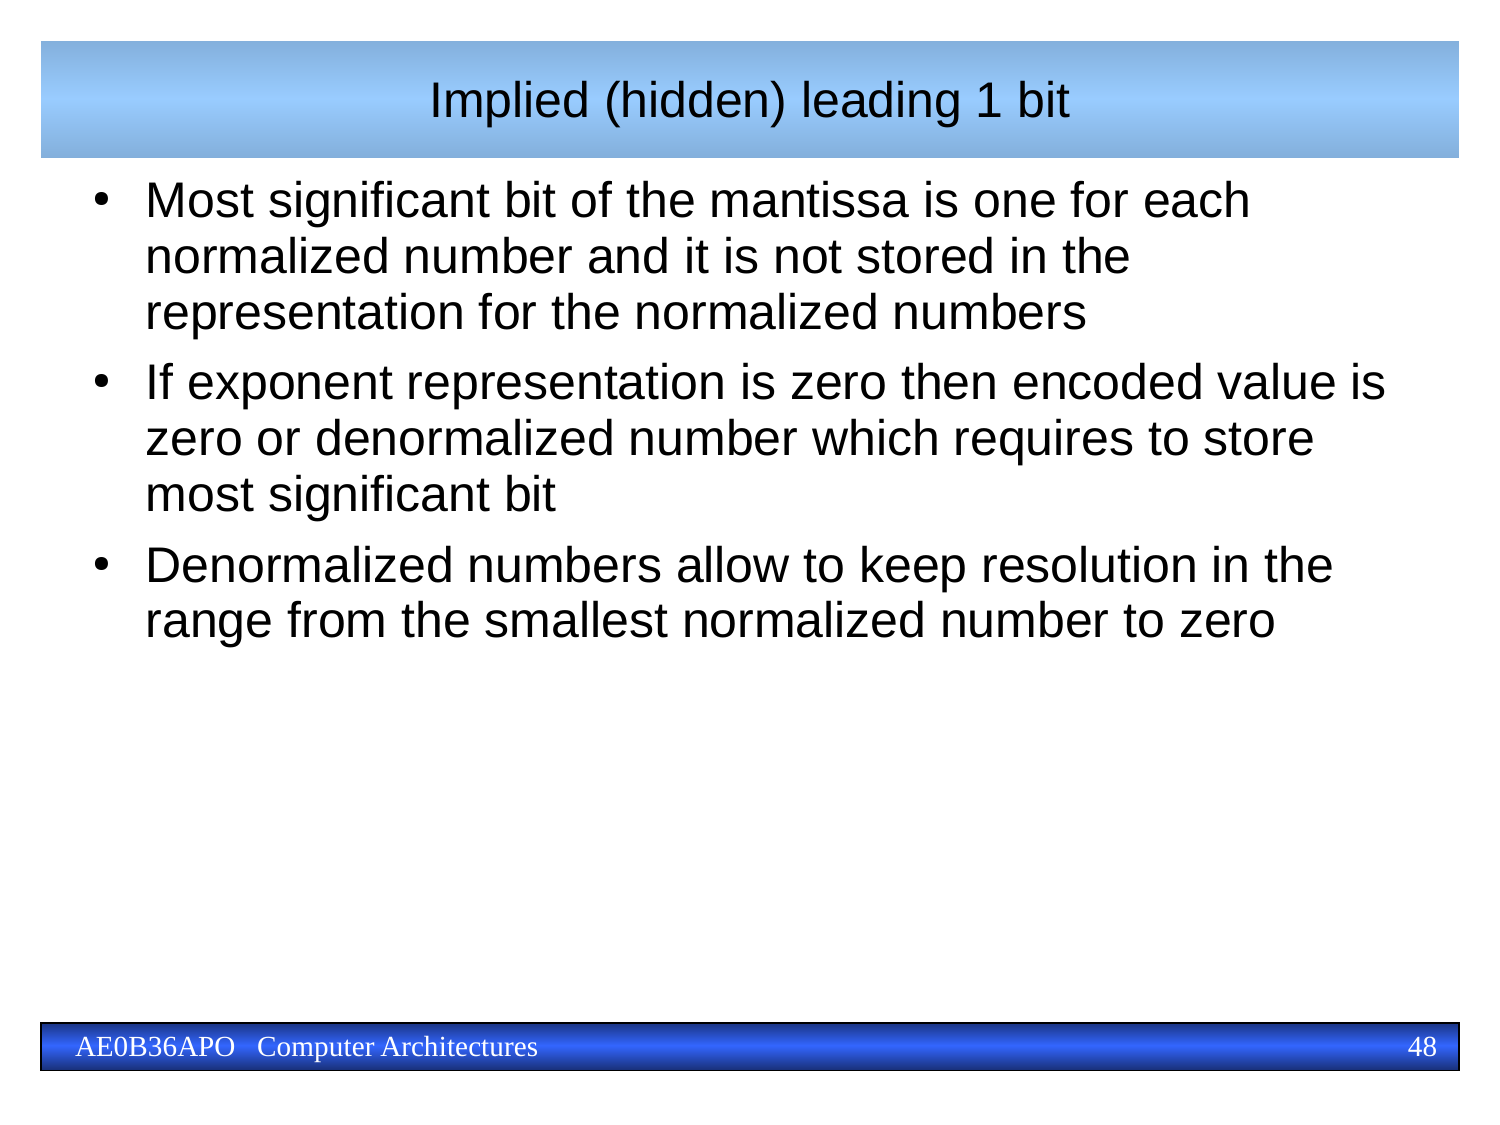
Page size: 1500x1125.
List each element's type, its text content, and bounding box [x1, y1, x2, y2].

title Implied (hidden) leading 1 bit [41, 41, 1459, 158]
list Most significant bit of the mantissa is one for each normalized number and it is not stored in the representation for the normalized numbers If exponent representation is zero then encoded value is zero or denormalized number which requires to store most significant bit Denormalized numbers allow to keep resolution in the range from the smallest normalized number to zero [75, 172, 1426, 688]
